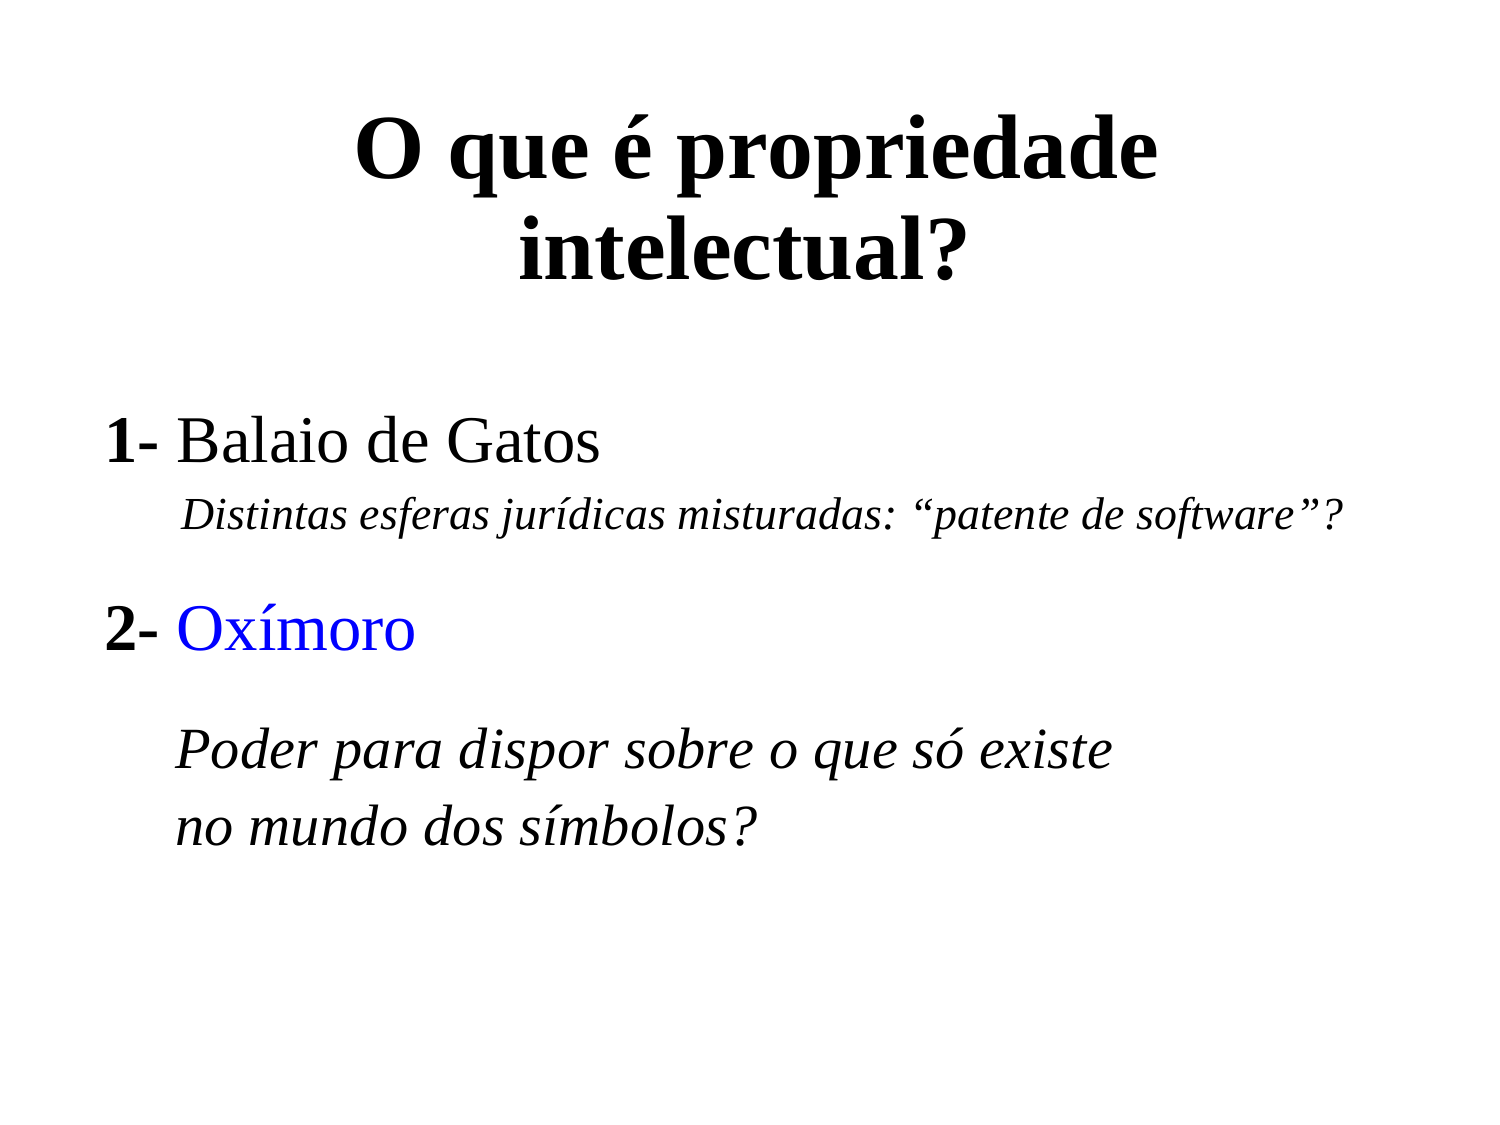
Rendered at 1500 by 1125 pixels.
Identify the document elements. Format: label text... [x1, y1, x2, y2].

title O que é propriedade intelectual? [118, 85, 1394, 312]
text_box 1- Balaio de Gatos Distintas esferas jurídicas misturadas: “patente de software”? 2- Oxímoro Poder para dispor sobre o que só existe no mundo dos símbolos? [104, 402, 1347, 986]
